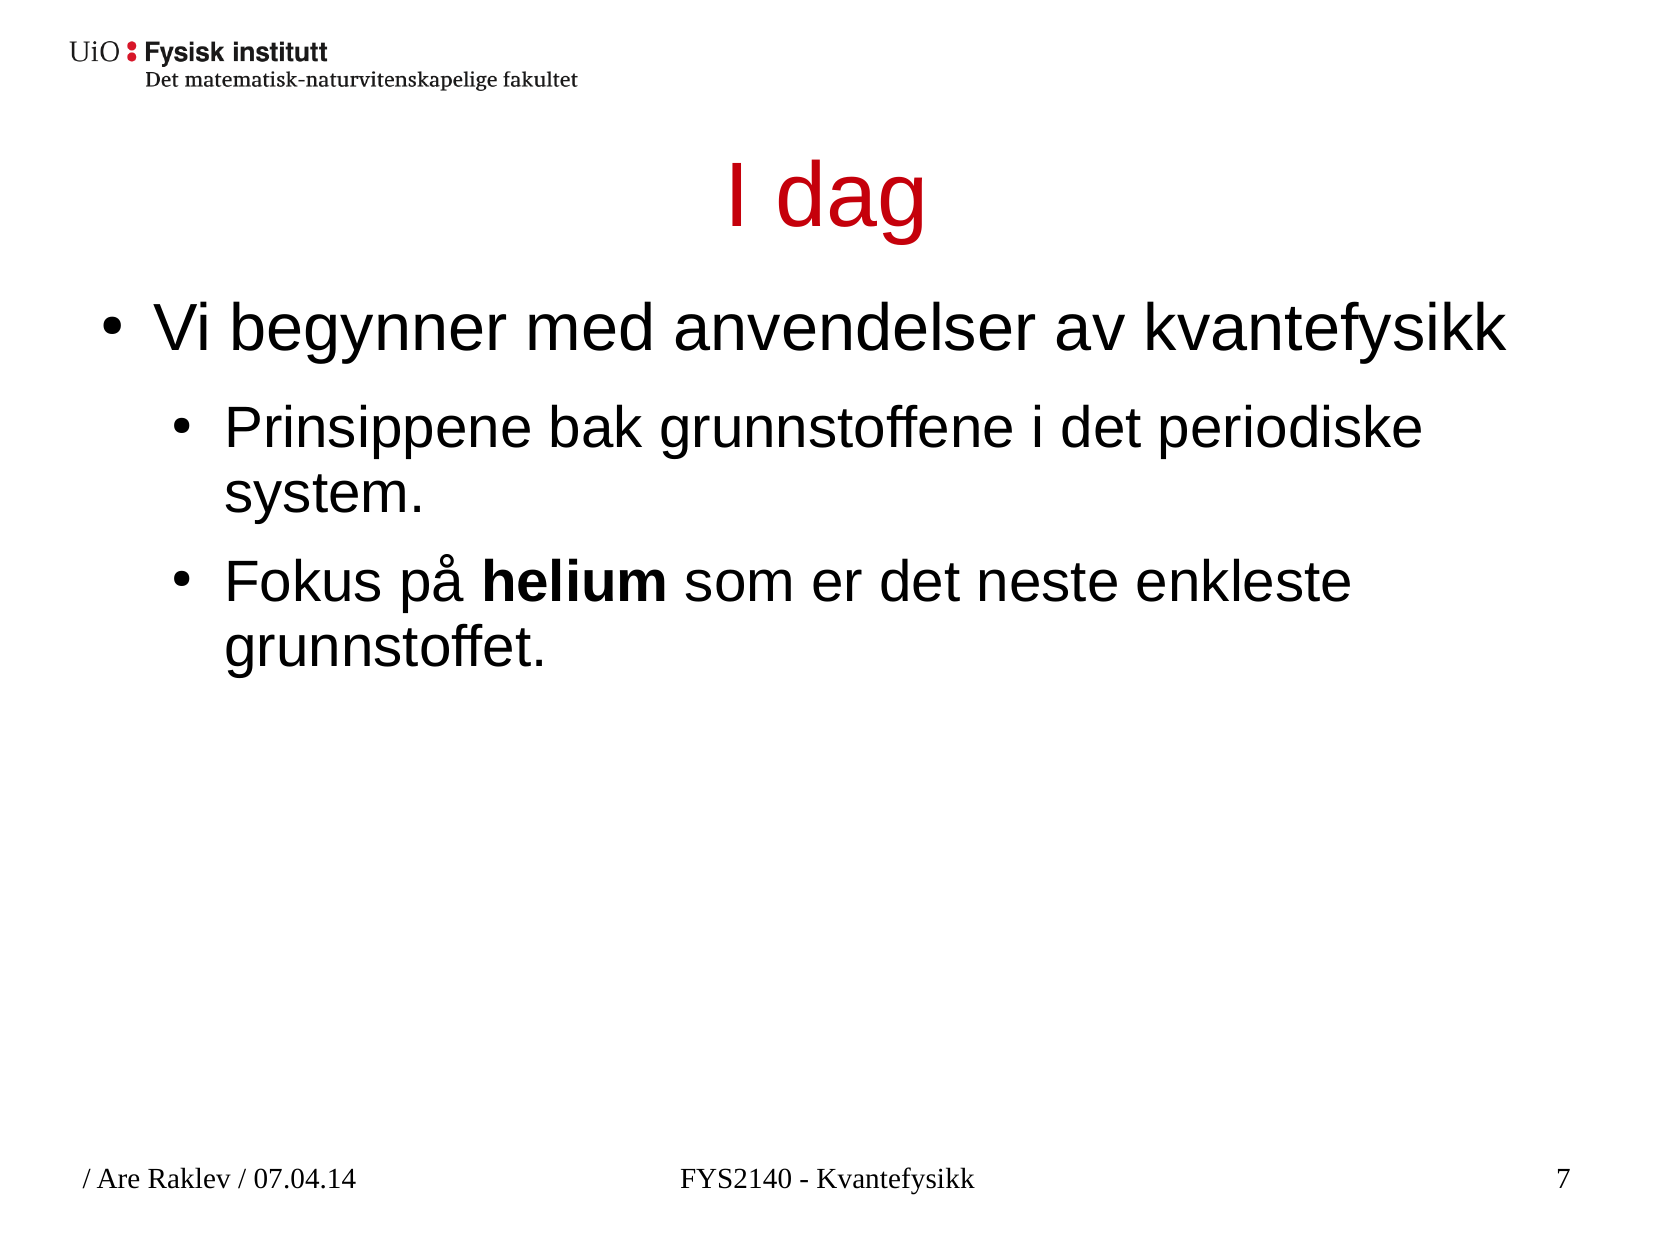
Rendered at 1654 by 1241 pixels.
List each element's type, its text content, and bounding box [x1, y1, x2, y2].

title I dag [82, 90, 1571, 298]
list Vi begynner med anvendelser av kvantefysikk Prinsippene bak grunnstoffene i det periodiske system. Fokus på helium som er det neste enkleste grunnstoffet. [82, 290, 1538, 1094]
picture [68, 37, 581, 93]
